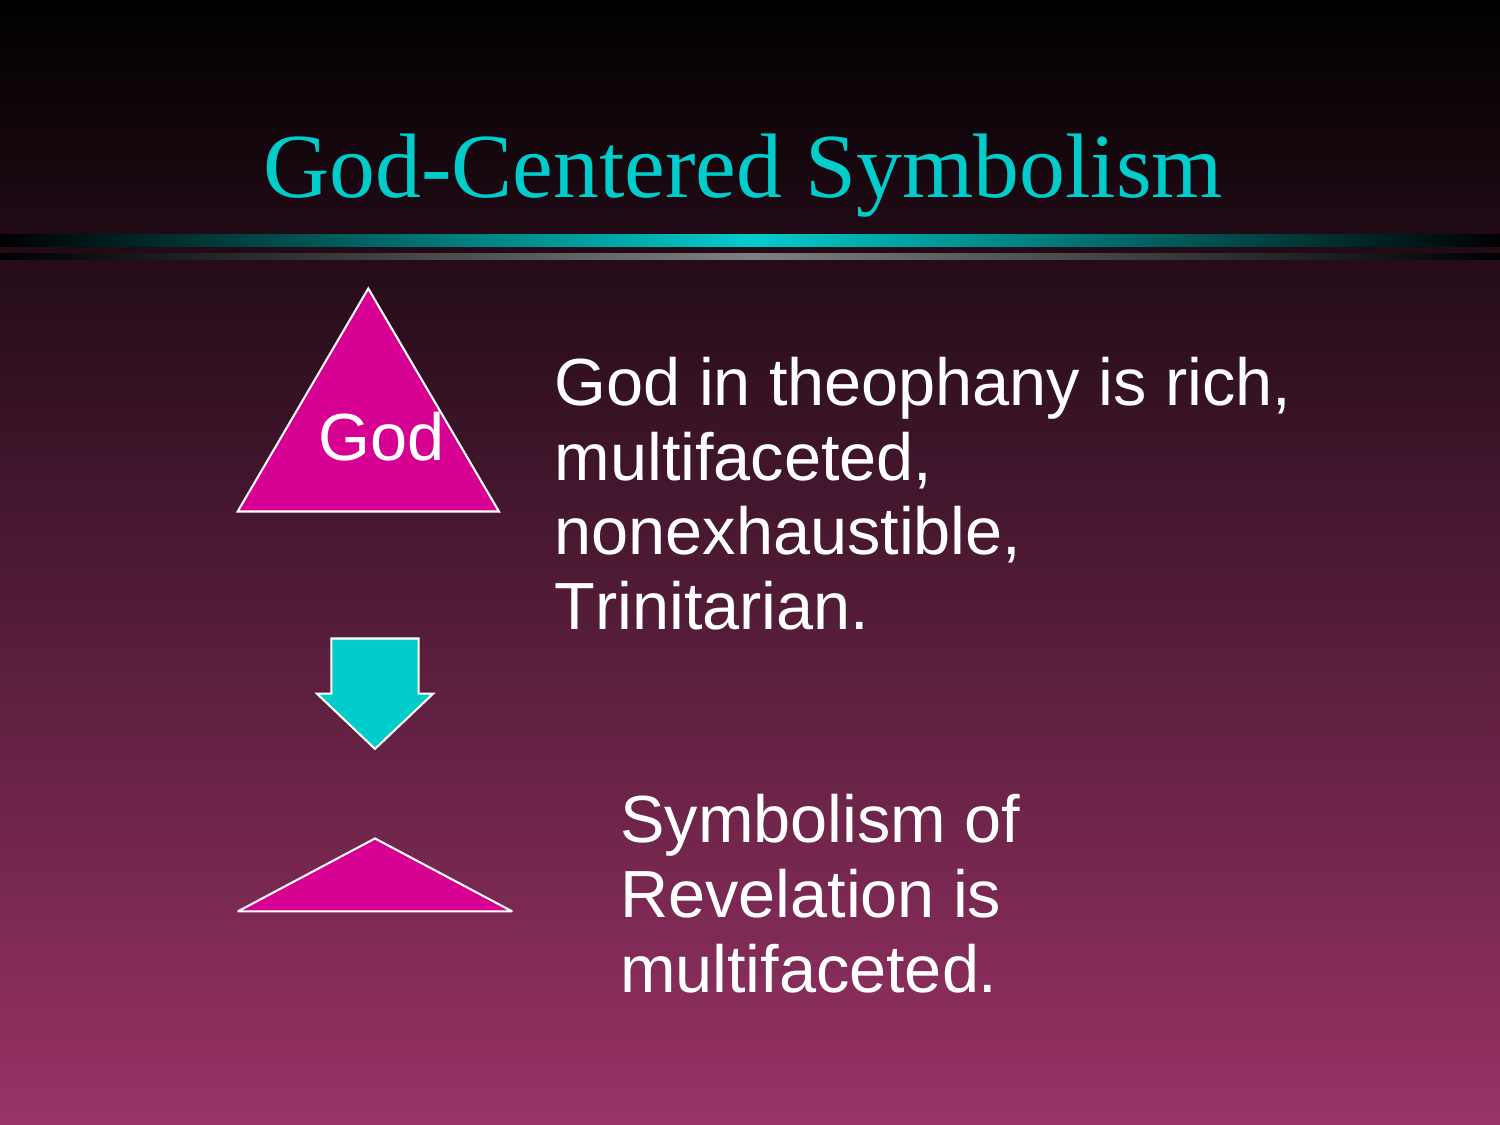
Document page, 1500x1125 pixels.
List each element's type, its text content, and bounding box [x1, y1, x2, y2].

text_box [316, 638, 434, 749]
text_box God [237, 288, 499, 512]
title God-Centered Symbolism [99, 37, 1388, 225]
text_box [237, 838, 513, 912]
text_box God in theophany is rich, multifaceted, nonexhaustible, Trinitarian. [539, 337, 1369, 652]
text_box Symbolism of Revelation is multifaceted. [605, 774, 1250, 1015]
